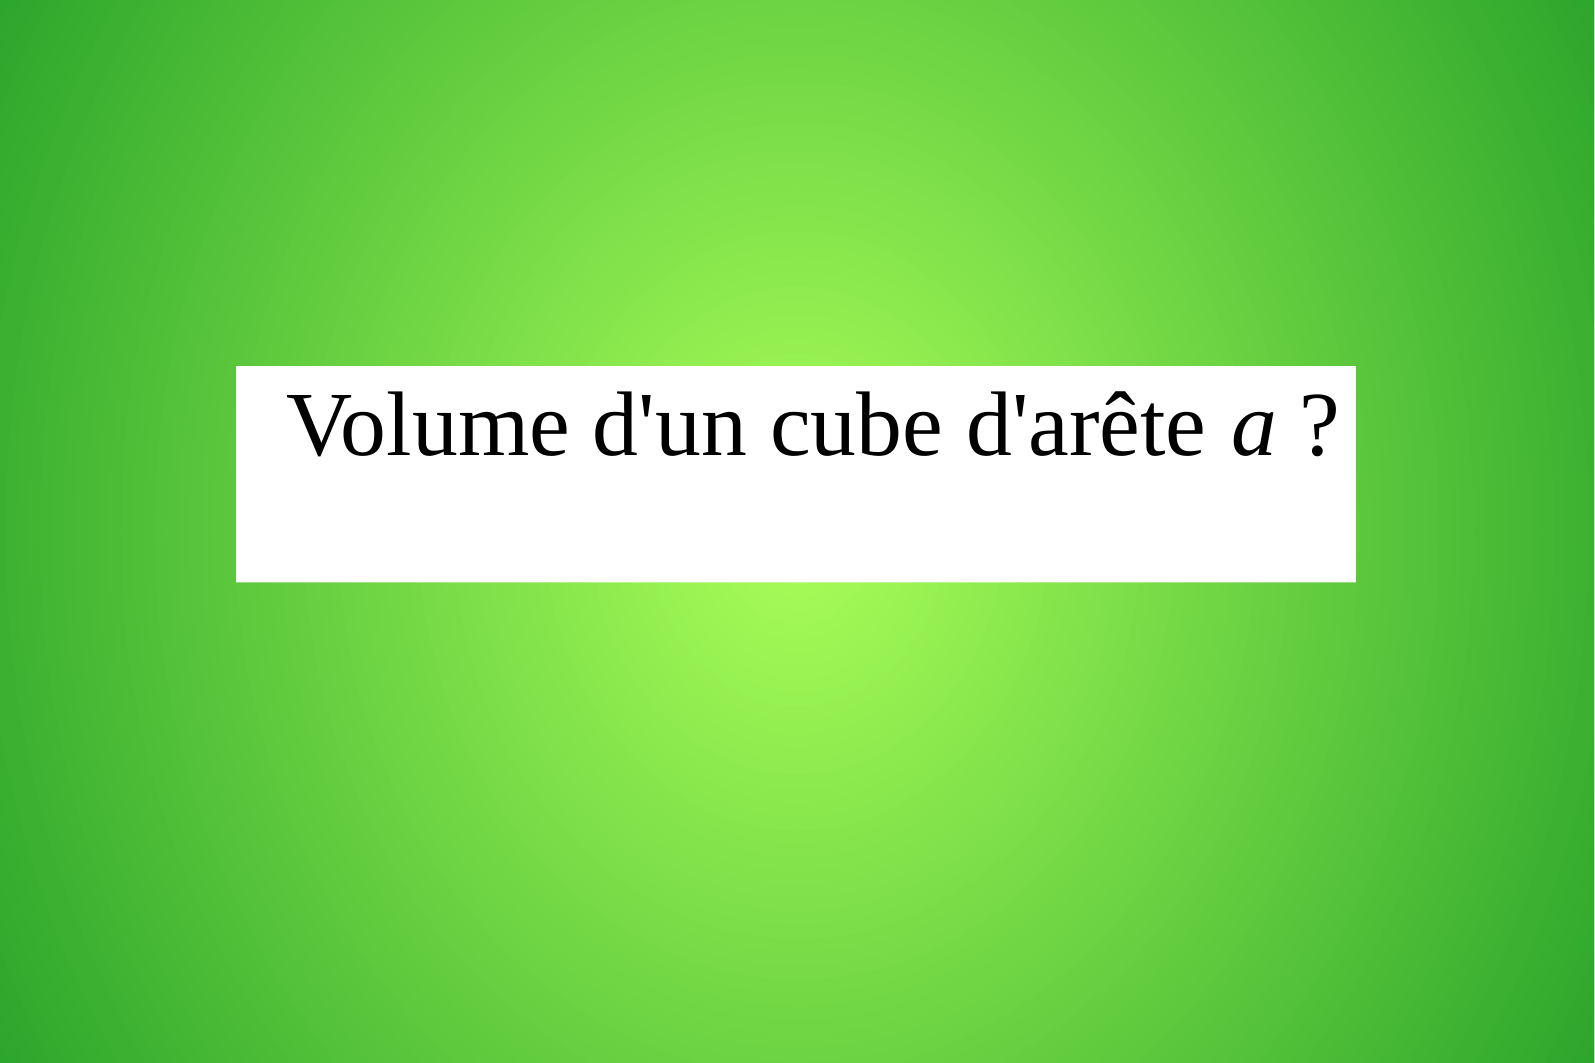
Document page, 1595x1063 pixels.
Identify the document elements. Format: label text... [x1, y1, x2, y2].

text_box Volume d'un cube d'arête a ? [236, 366, 1356, 583]
picture [0, 0, 1595, 1063]
